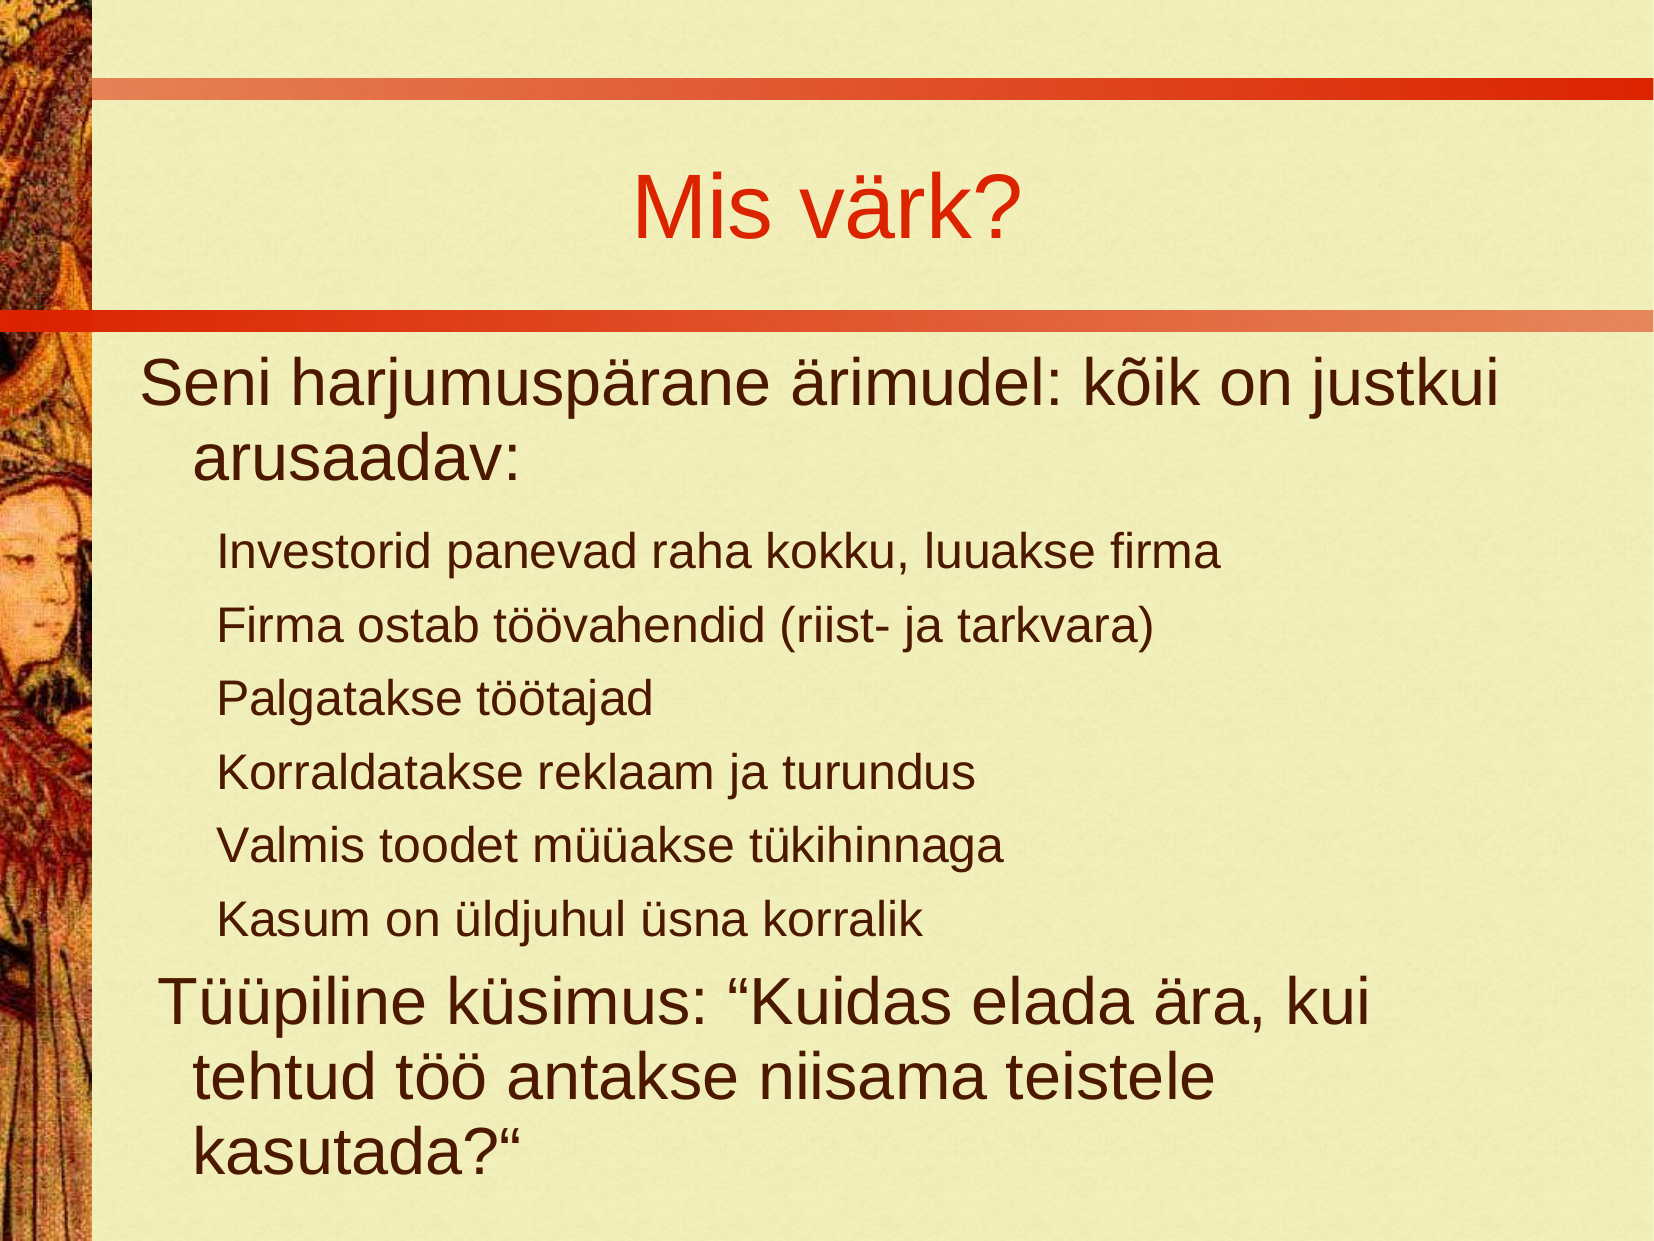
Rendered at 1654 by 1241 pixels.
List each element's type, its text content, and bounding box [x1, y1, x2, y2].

picture [0, 332, 1654, 1241]
list Seni harjumuspärane ärimudel: kõik on justkui arusaadav: Investorid panevad raha kokku, luuakse firma Firma ostab töövahendid (riist- ja tarkvara) Palgatakse töötajad Korraldatakse reklaam ja turundus Valmis toodet müüakse tükihinnaga Kasum on üldjuhul üsna korralik Tüüpiline küsimus: “Kuidas elada ära, kui tehtud töö antakse niisama teistele kasutada?“ [121, 344, 1534, 1189]
title Mis värk? [121, 102, 1534, 311]
picture [0, 0, 1654, 310]
